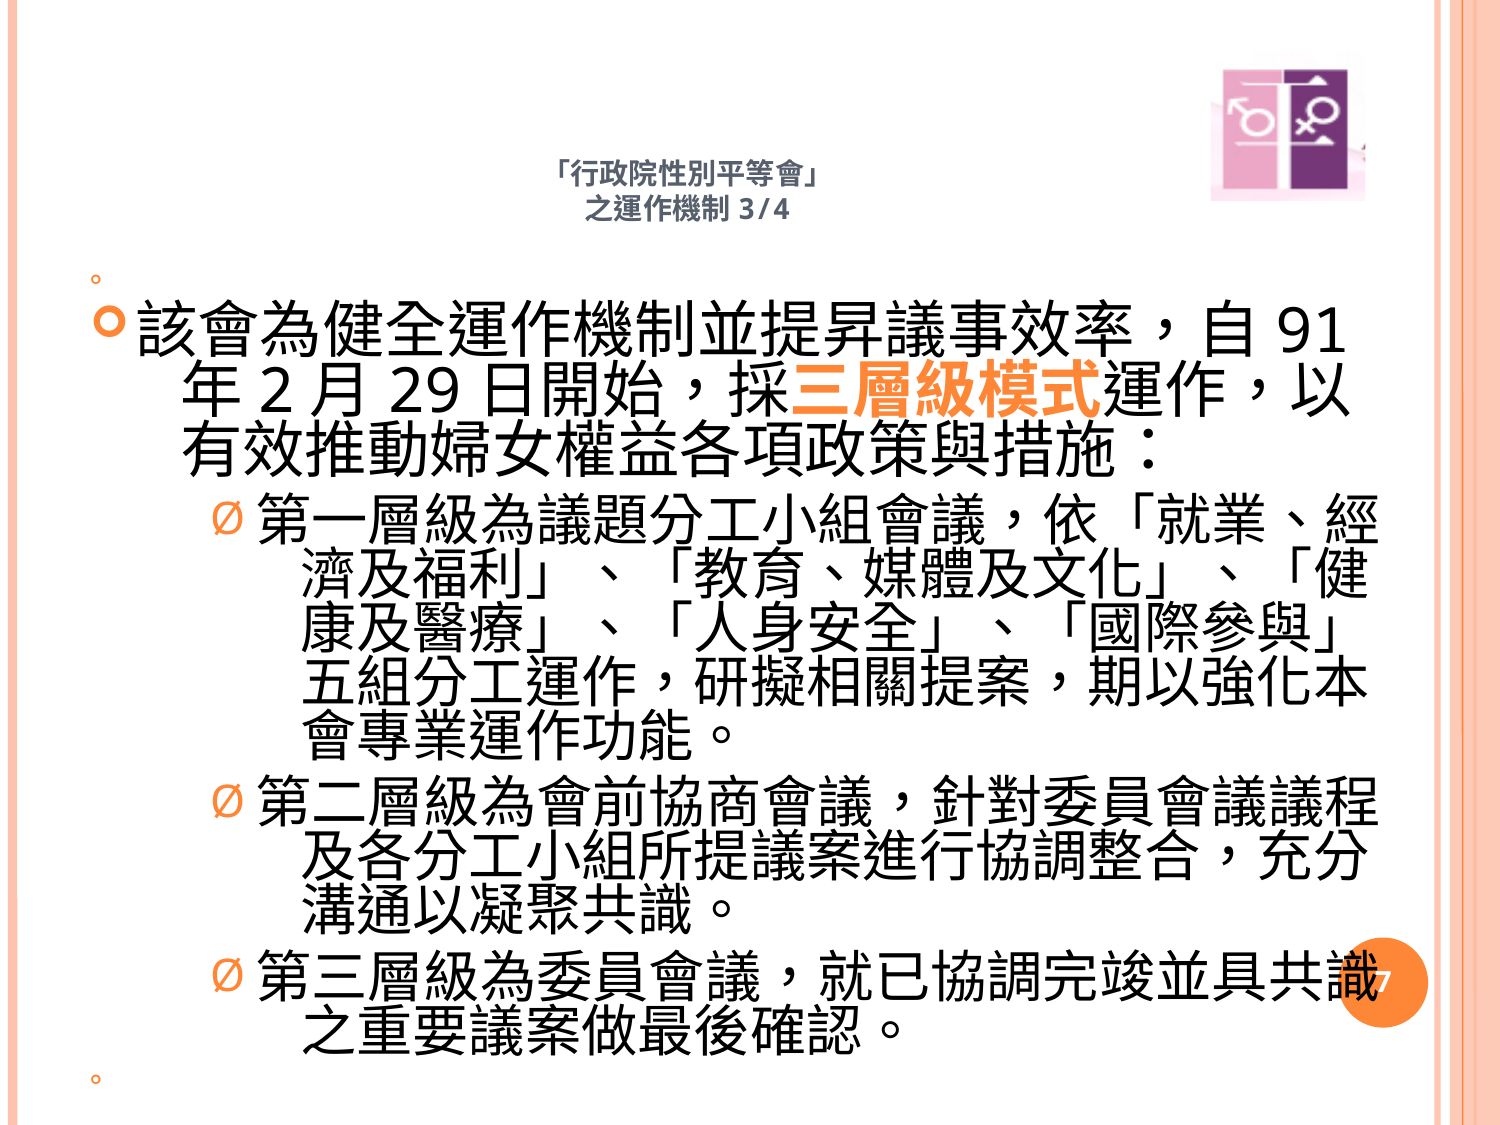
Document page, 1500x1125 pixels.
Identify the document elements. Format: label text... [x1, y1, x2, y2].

list 該會為健全運作機制並提昇議事效率，自91年2月29日開始，採三層級模式運作，以有效推動婦女權益各項政策與措施： 第一層級為議題分工小組會議，依「就業、經濟及福利」、「教育、媒體及文化」、「健康及醫療」、「人身安全」、「國際參與」五組分工運作，研擬相關提案，期以強化本會專業運作功能。 第二層級為會前協商會議，針對委員會議議程及各分工小組所提議案進行協調整合，充分溝通以凝聚共識。 第三層級為委員會議，就已協調完竣並具共識之重要議案做最後確認。 [75, 262, 1426, 1094]
picture [1210, 50, 1366, 201]
title 「行政院性別平等會」 之運作機制3/4 [75, 45, 1300, 233]
text_box [1333, 940, 1434, 1027]
